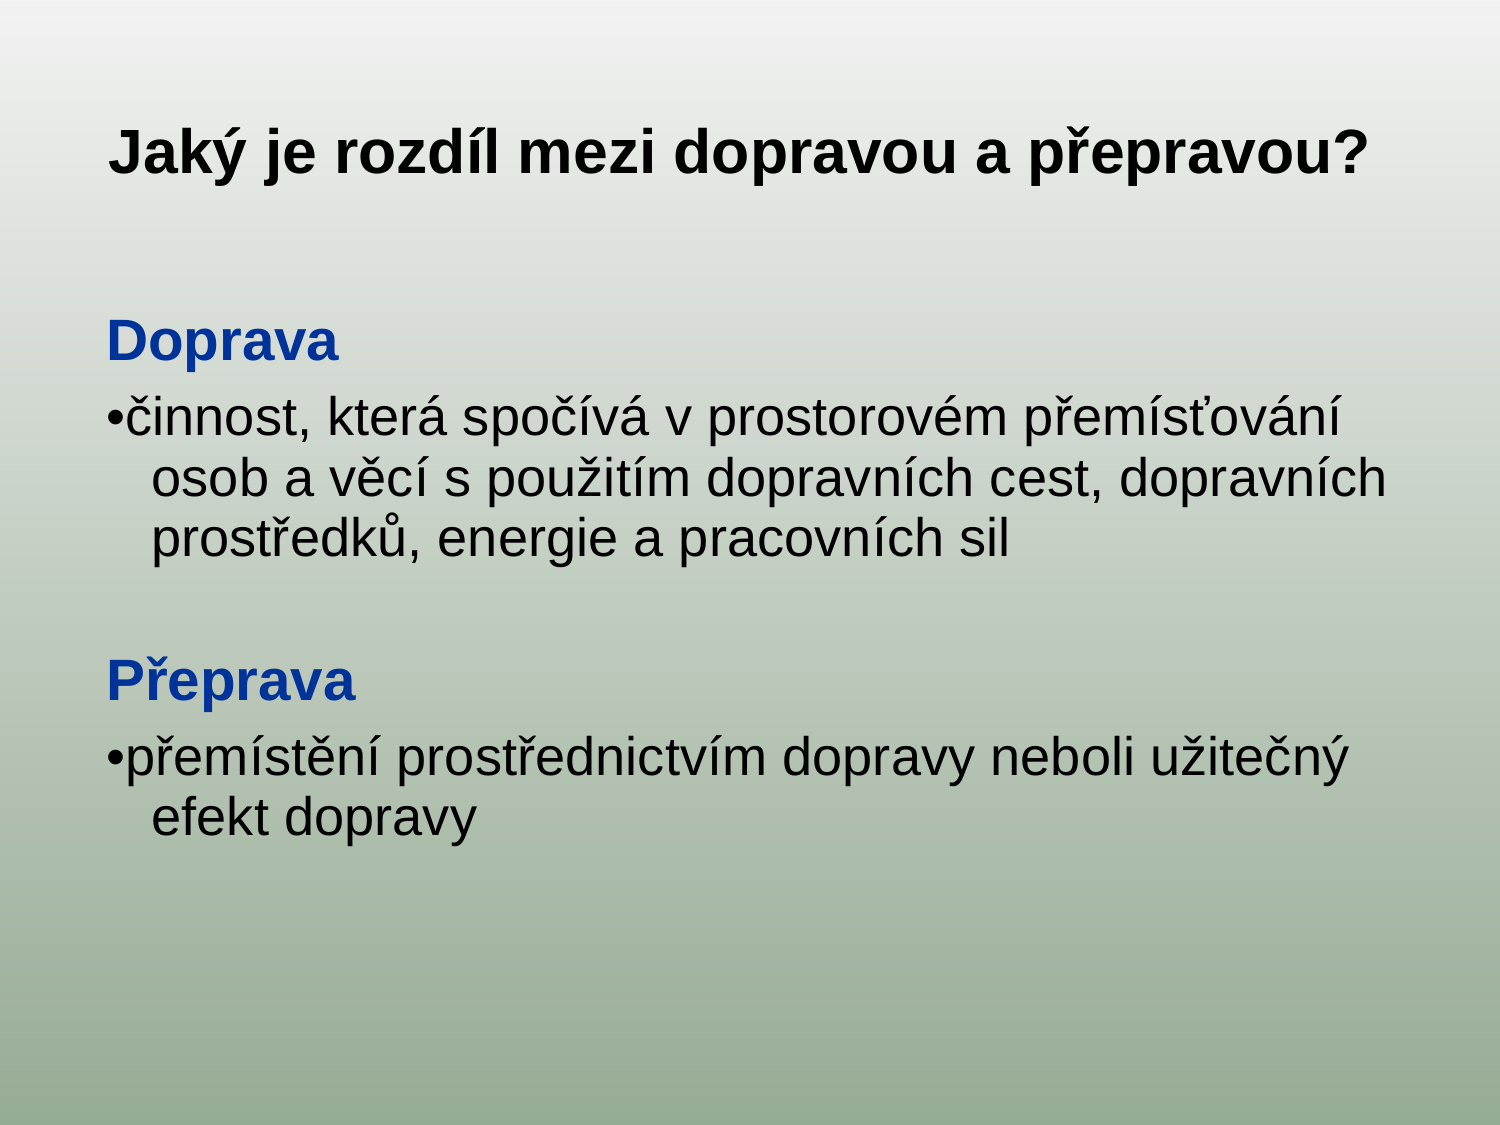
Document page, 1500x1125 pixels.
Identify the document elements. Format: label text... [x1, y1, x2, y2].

list Doprava činnost, která spočívá v prostorovém přemísťování osob a věcí s použitím dopravních cest, dopravních prostředků, energie a pracovních sil Přeprava přemístění prostřednictvím dopravy neboli užitečný efekt dopravy [91, 300, 1442, 1044]
title Jaký je rozdíl mezi dopravou a přepravou? [28, 58, 1454, 247]
